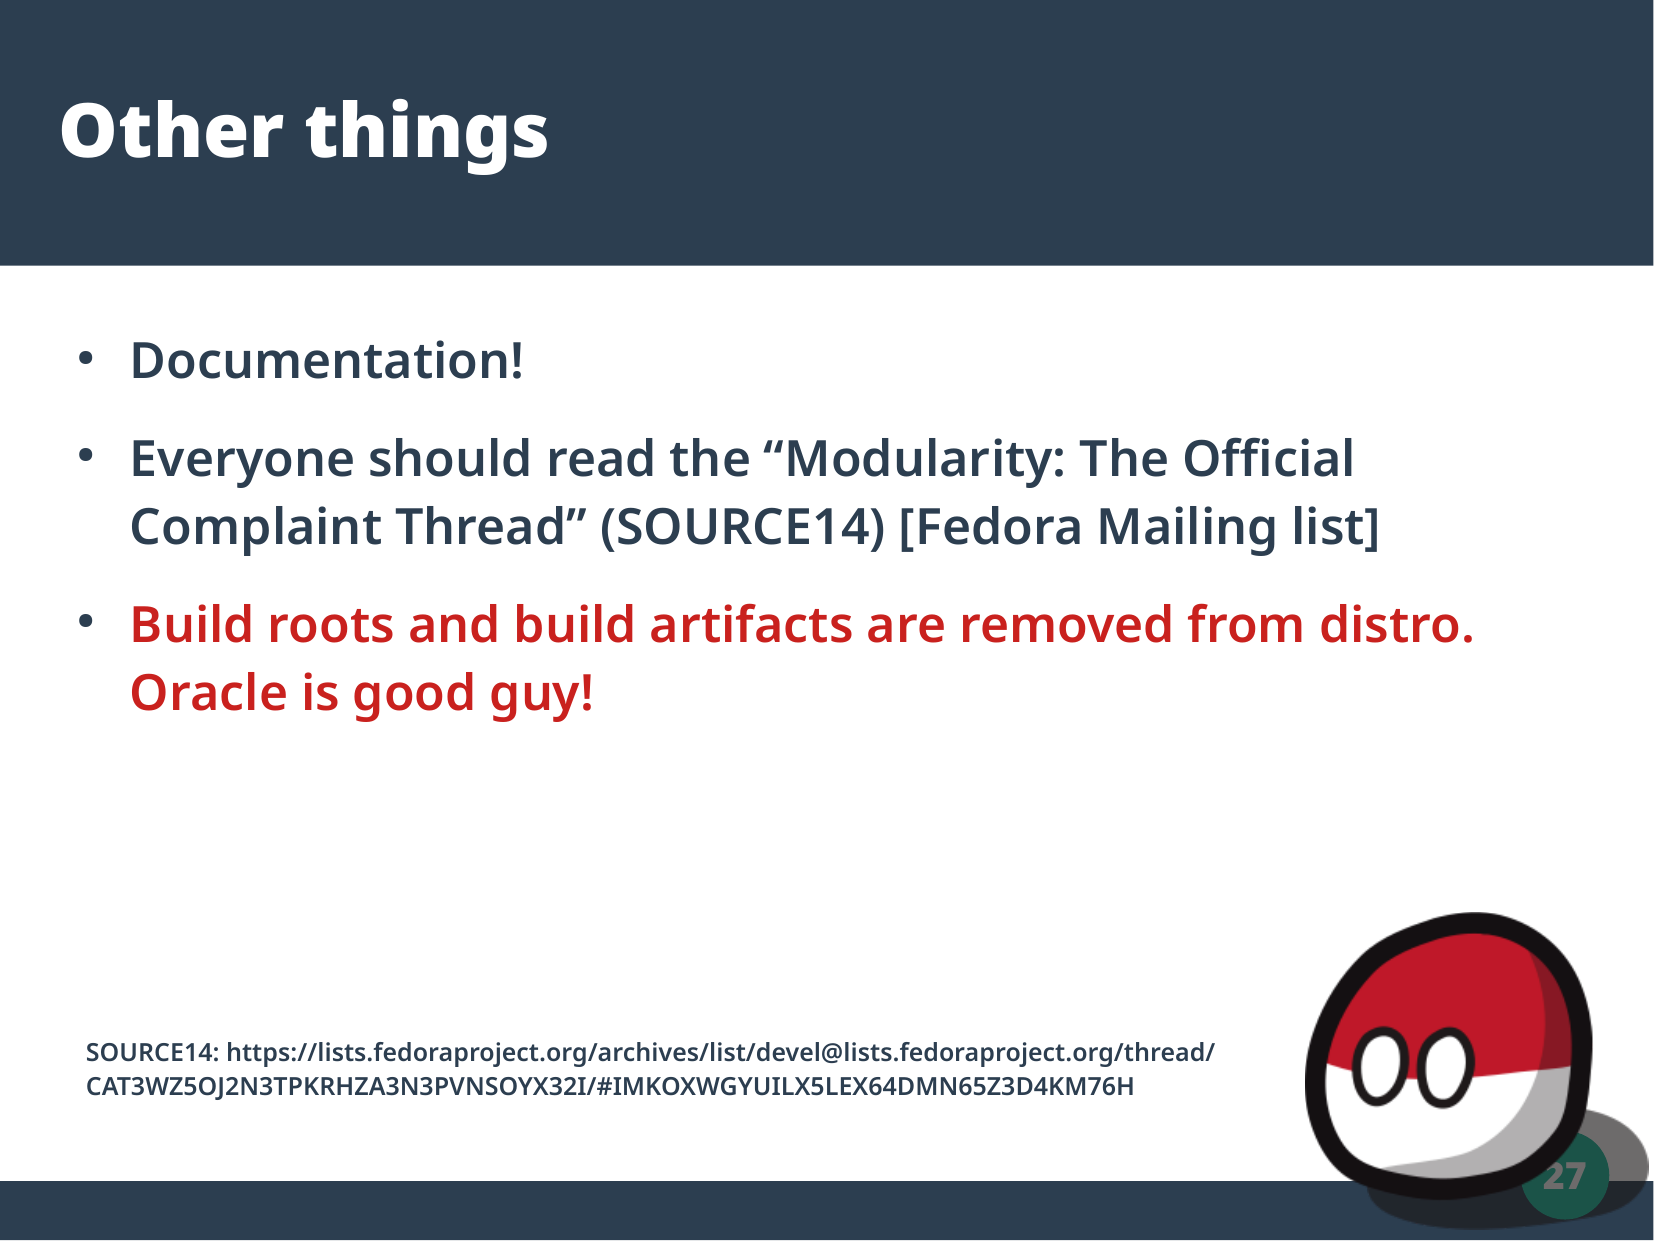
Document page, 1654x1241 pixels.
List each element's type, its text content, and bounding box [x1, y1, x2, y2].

list SOURCE14: https://lists.fedoraproject.org/archives/list/devel@lists.fedoraproject.org/thread/CAT3WZ5OJ2N3TPKRHZA3N3PVNSOYX32I/#IMKOXWGYUILX5LEX64DMN65Z3D4KM76H [15, 1035, 1246, 1219]
picture [1305, 912, 1649, 1231]
list Documentation! Everyone should read the “Modularity: The Official Complaint Thread” (SOURCE14) [Fedora Mailing list] Build roots and build artifacts are removed from distro. Oracle is good guy! [59, 324, 1595, 991]
title Other things [59, 49, 1595, 207]
